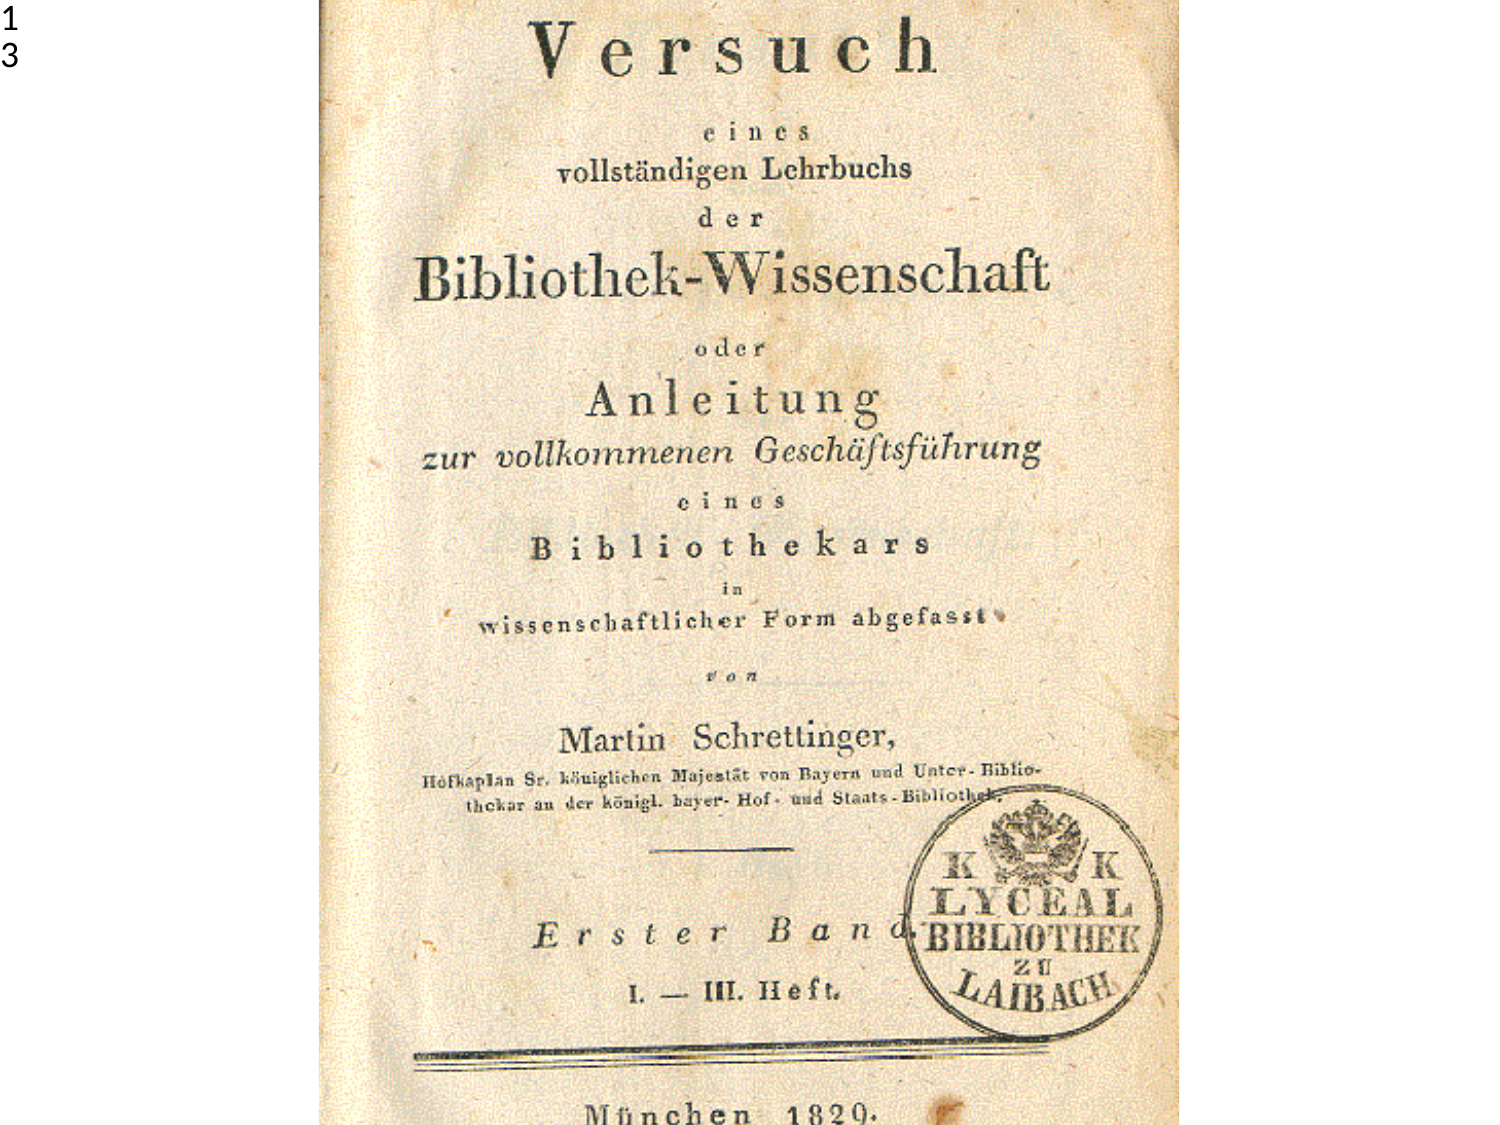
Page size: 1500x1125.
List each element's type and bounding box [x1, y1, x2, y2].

picture [318, 0, 1180, 1125]
